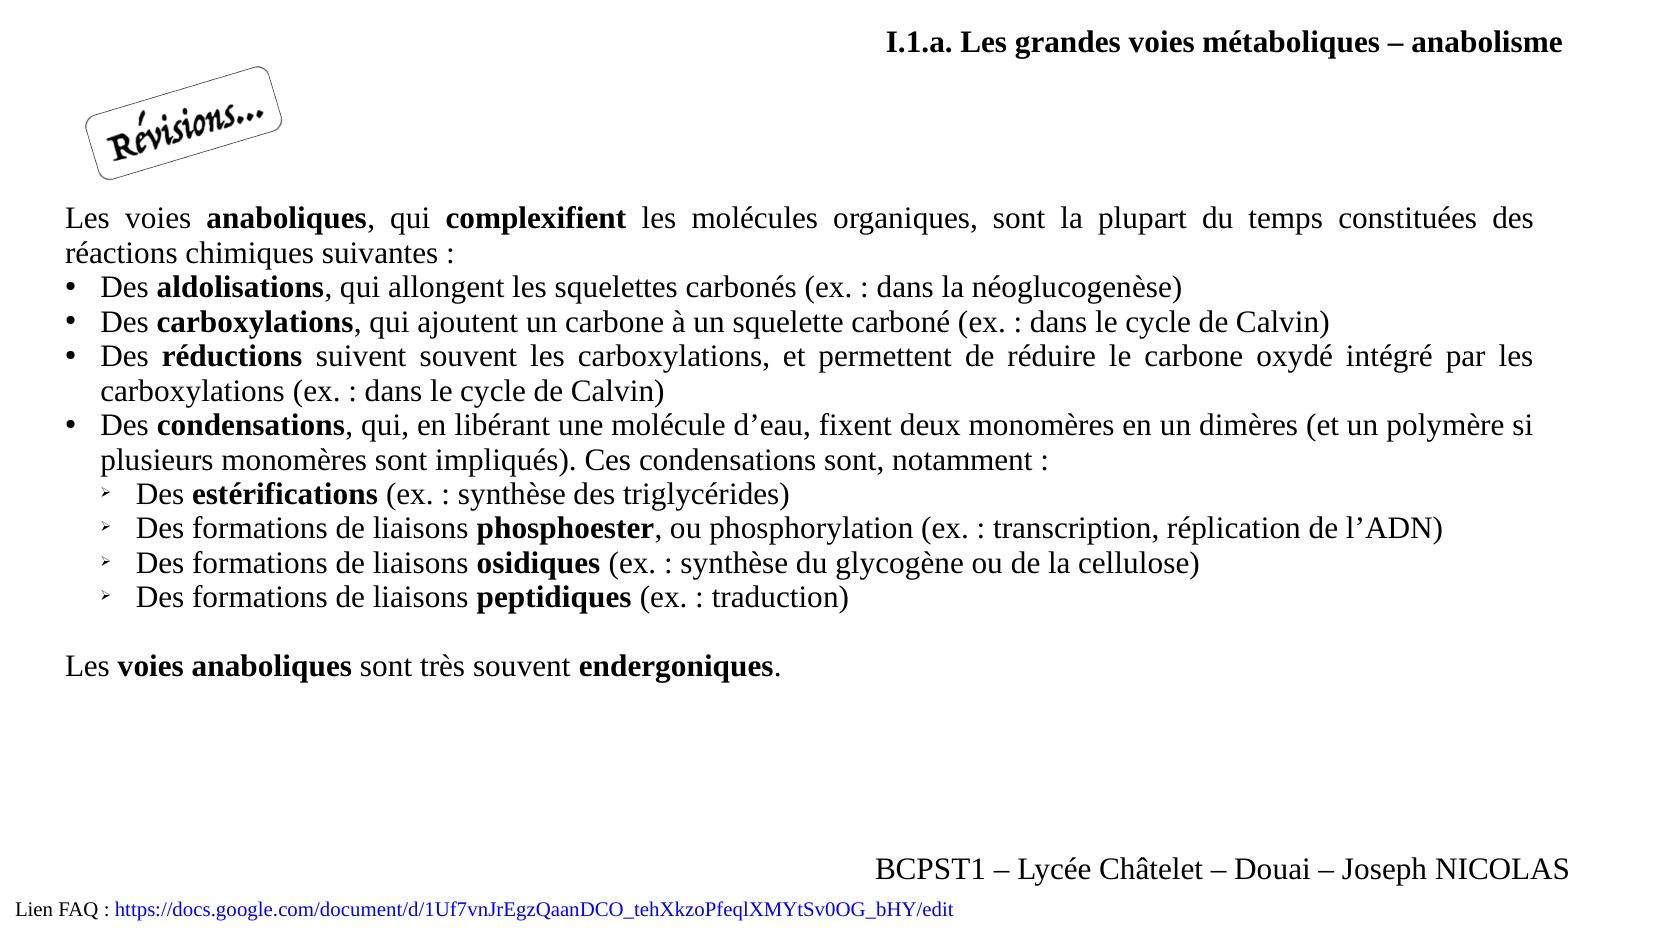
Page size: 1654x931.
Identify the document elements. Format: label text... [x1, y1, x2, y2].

text_box I.1.a. Les grandes voies métaboliques – anabolisme [201, 5, 1572, 78]
text_box Lien FAQ : https://docs.google.com/document/d/1Uf7vnJrEgzQaanDCO_tehXkzoPfeqlXMYtSv0OG_bHY/edit [0, 897, 993, 931]
picture [82, 63, 285, 183]
text_box BCPST1 – Lycée Châtelet – Douai – Joseph NICOLAS [637, 832, 1571, 905]
text_box Les voies anaboliques, qui complexifient les molécules organiques, sont la plupart du temps constituées des réactions chimiques suivantes : Des aldolisations, qui allongent les squelettes carbonés (ex. : dans la néoglucogenèse) Des carboxylations, qui ajoutent un carbone à un squelette carboné (ex. : dans le cycle de Calvin) Des réductions suivent souvent les carboxylations, et permettent de réduire le carbone oxydé intégré par les carboxylations (ex. : dans le cycle de Calvin) Des condensations, qui, en libérant une molécule d’eau, fixent deux monomères en un dimères (et un polymère si plusieurs monomères sont impliqués). Ces condensations sont, notamment : Des estérifications (ex. : synthèse des triglycérides) Des formations de liaisons phosphoester, ou phosphorylation (ex. : transcription, réplication de l’ADN) Des formations de liaisons osidiques (ex. : synthèse du glycogène ou de la cellulose) Des formations de liaisons peptidiques (ex. : traduction) Les voies anaboliques sont très souvent endergoniques. [64, 200, 1536, 851]
